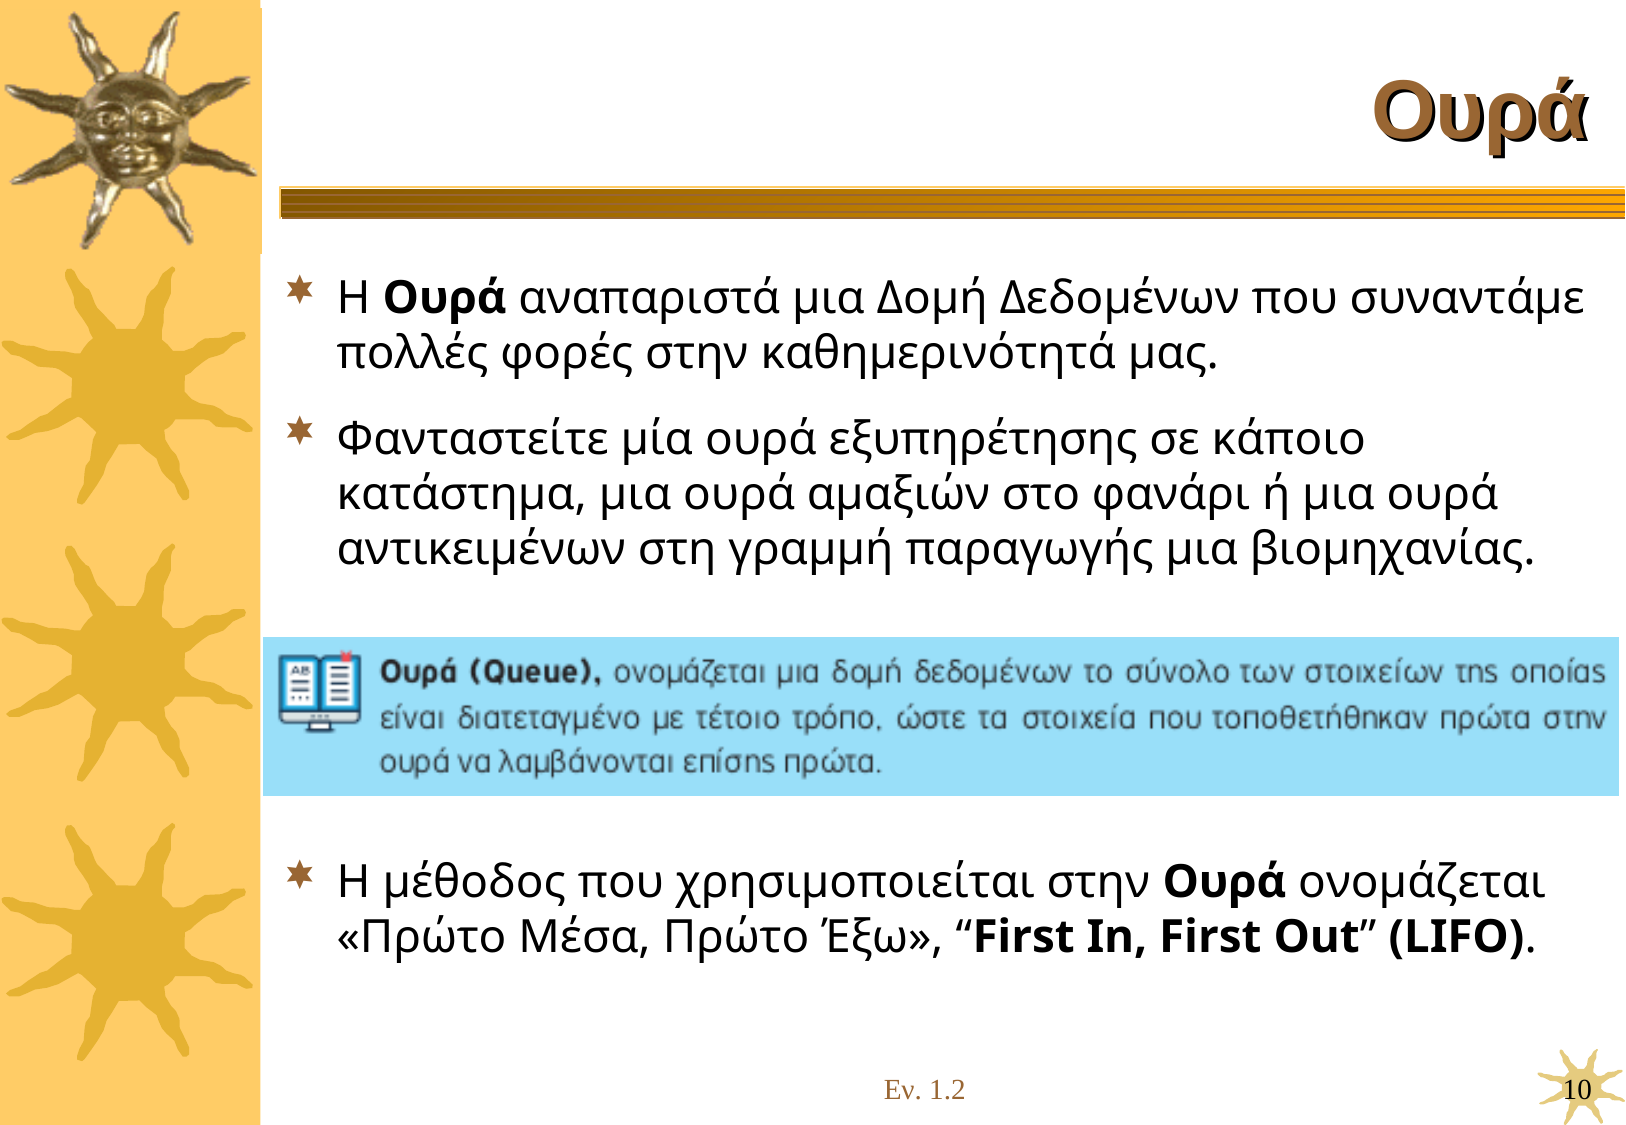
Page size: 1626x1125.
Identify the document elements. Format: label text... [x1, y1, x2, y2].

picture [1, 163, 262, 254]
picture [263, 637, 1619, 796]
text_box Η Ουρά αναπαριστά μια Δομή Δεδομένων που συναντάμε πολλές φορές στην καθημερινότητά μας. Φανταστείτε μία ουρά εξυπηρέτησης σε κάποιο κατάστημα, μια ουρά αμαξιών στο φανάρι ή μια ουρά αντικειμένων στη γραμμή παραγωγής μια βιομηχανίας. [265, 259, 1625, 680]
text_box Ουρά [0, 0, 1625, 163]
text_box Η μέθοδος που χρησιμοποιείται στην Ουρά ονομάζεται «Πρώτο Μέσα, Πρώτο Έξω», “First In, First Out” (LIFO). [265, 844, 1625, 1087]
